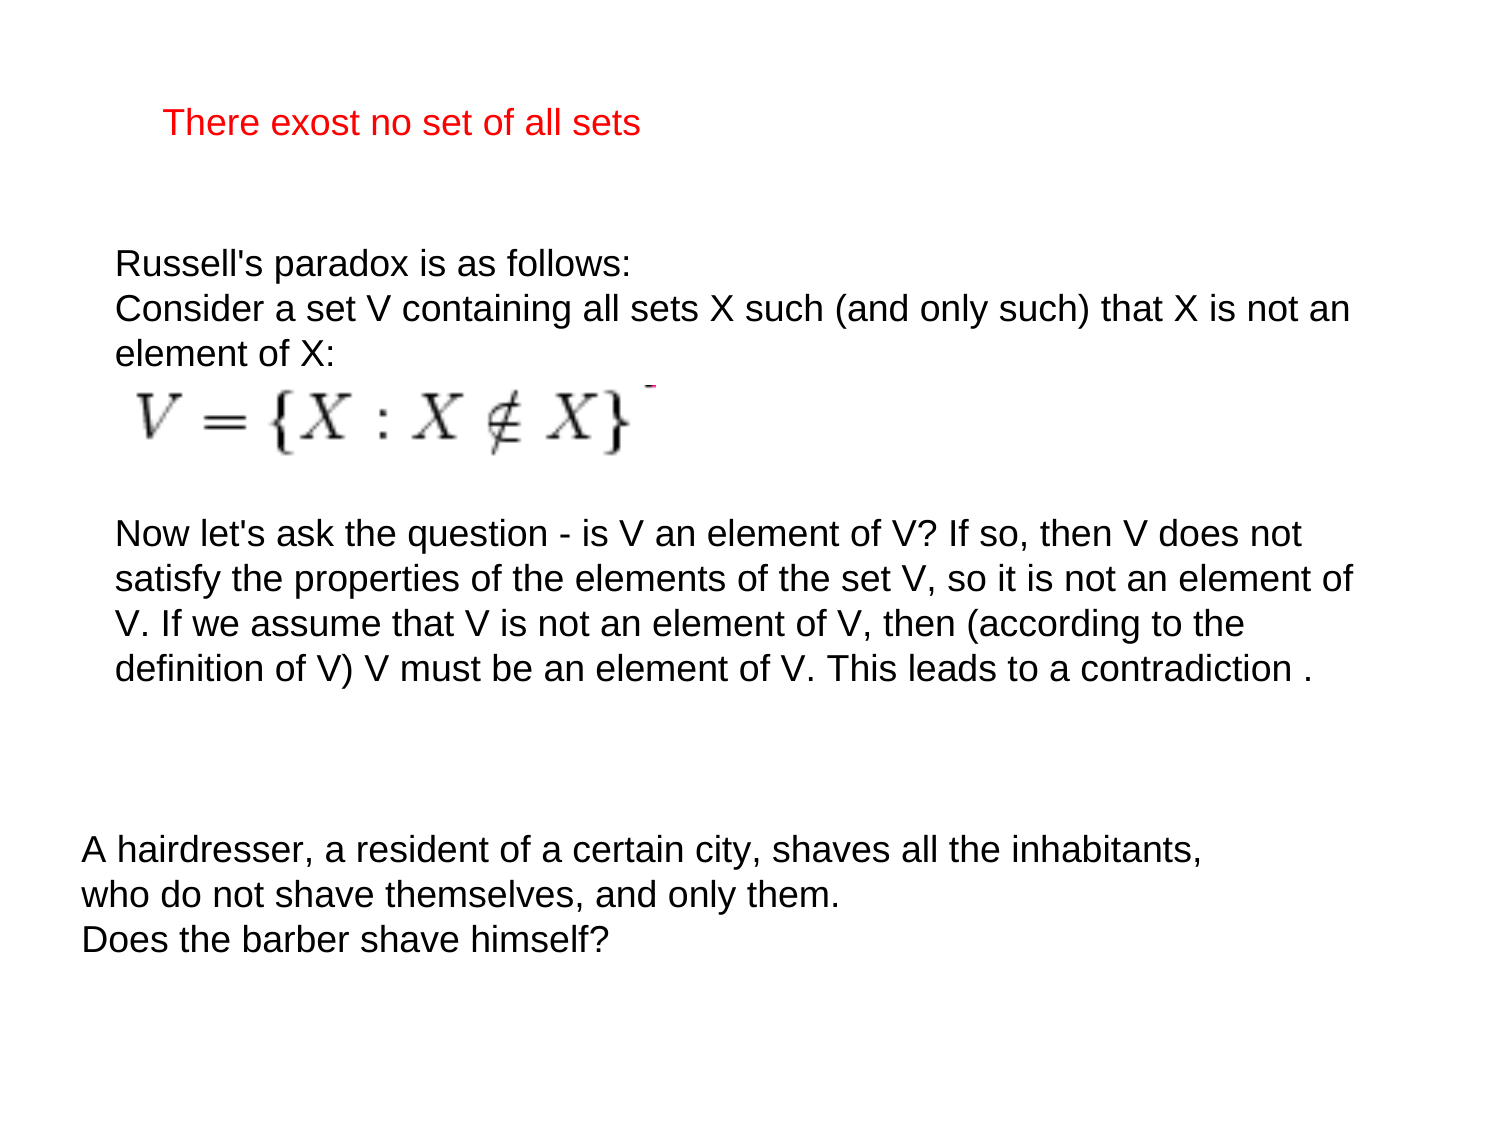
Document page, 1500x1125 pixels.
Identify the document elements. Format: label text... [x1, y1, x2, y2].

text_box A hairdresser, a resident of a certain city, shaves all the inhabitants, who do not shave themselves, and only them. Does the barber shave himself? [66, 817, 1219, 968]
picture [135, 385, 656, 459]
text_box Russell's paradox is as follows: Consider a set V containing all sets X such (and only such) that X is not an element of X: Now let's ask the question - is V an element of V? If so, then V does not satisfy the properties of the elements of the set V, so it is not an element of V. If we assume that V is not an element of V, then (according to the definition of V) V must be an element of V. This leads to a contradiction . [100, 231, 1412, 698]
text_box There exost no set of all sets [147, 90, 657, 151]
